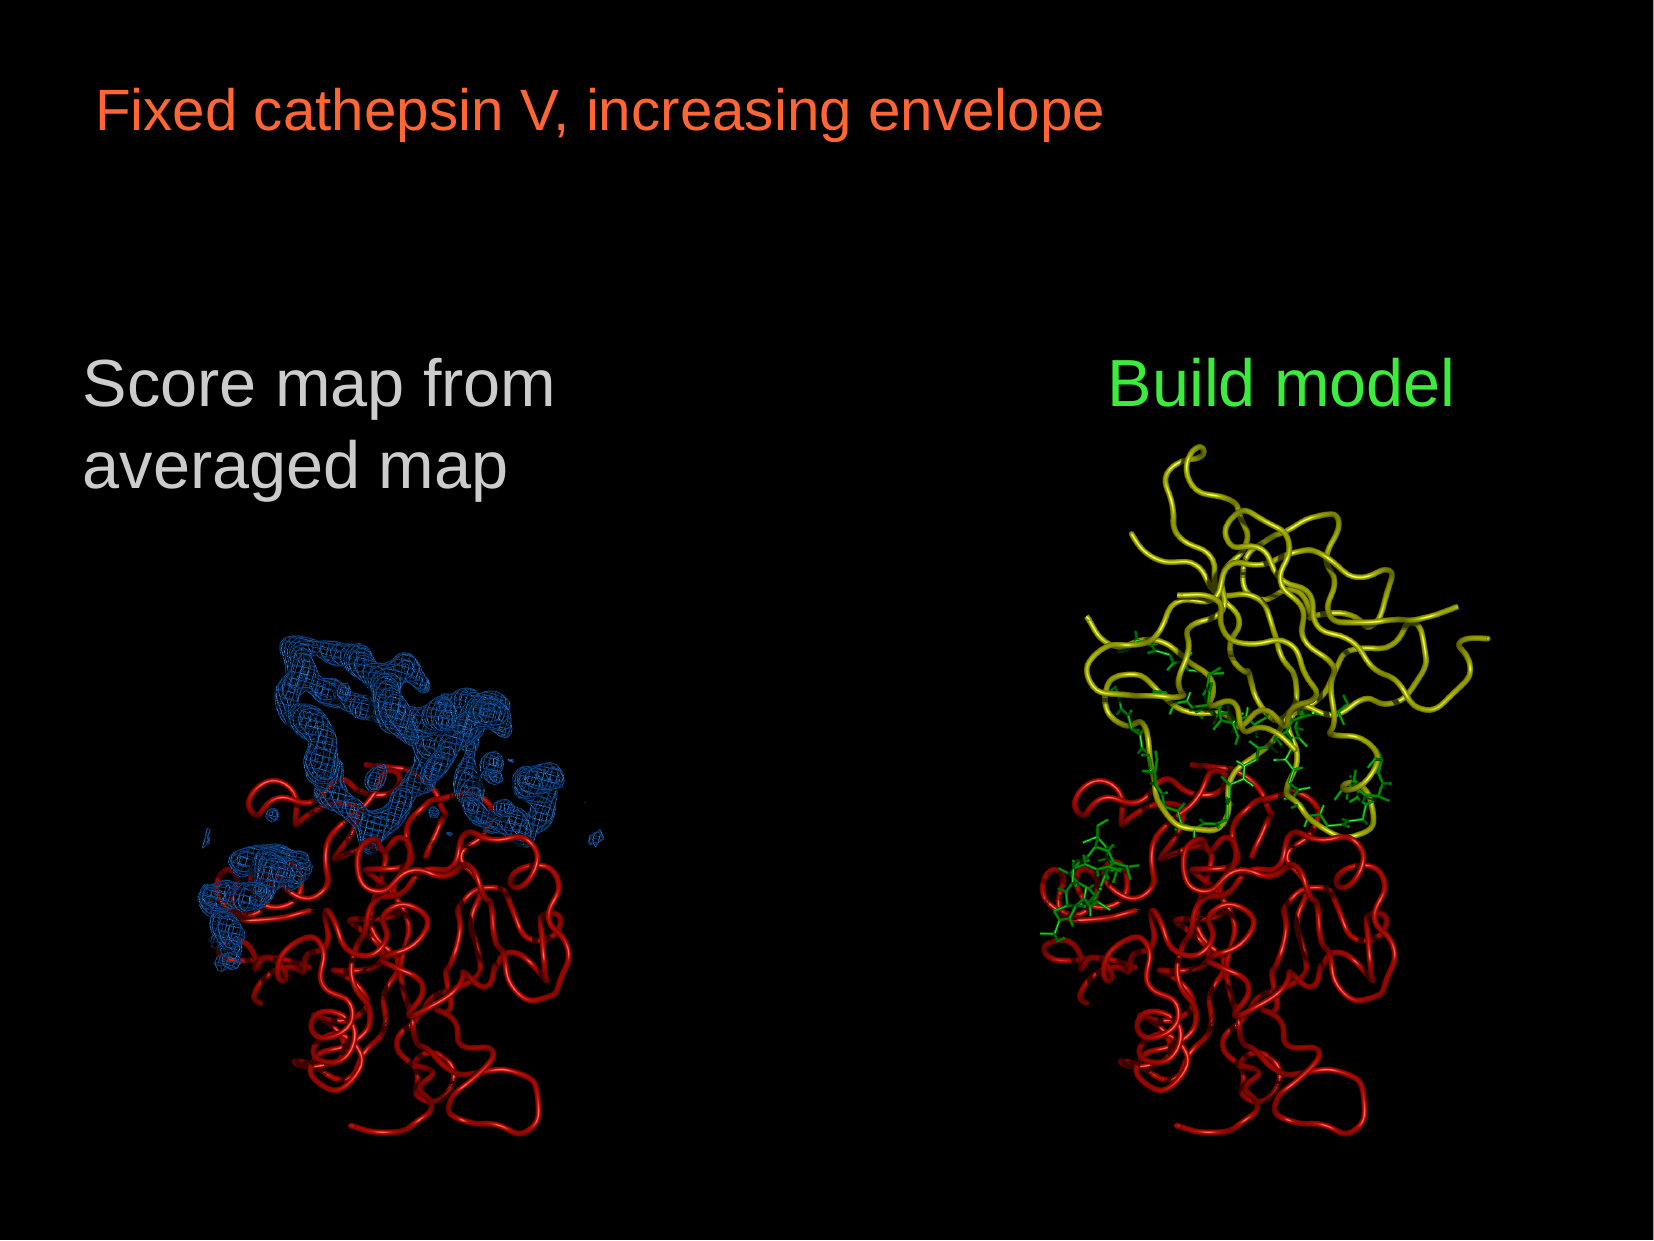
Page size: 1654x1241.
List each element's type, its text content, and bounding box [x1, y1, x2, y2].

picture [59, 436, 810, 1188]
text_box Score map from averaged map [0, 330, 646, 480]
picture [260, 480, 273, 484]
picture [334, 480, 348, 484]
text_box Fixed cathepsin V, increasing envelope [80, 70, 1120, 151]
picture [221, 480, 235, 484]
picture [443, 480, 457, 484]
picture [483, 480, 497, 484]
picture [885, 436, 1636, 1188]
picture [297, 480, 313, 484]
picture [91, 480, 105, 484]
picture [164, 480, 180, 484]
text_box Build model [975, 330, 1472, 406]
